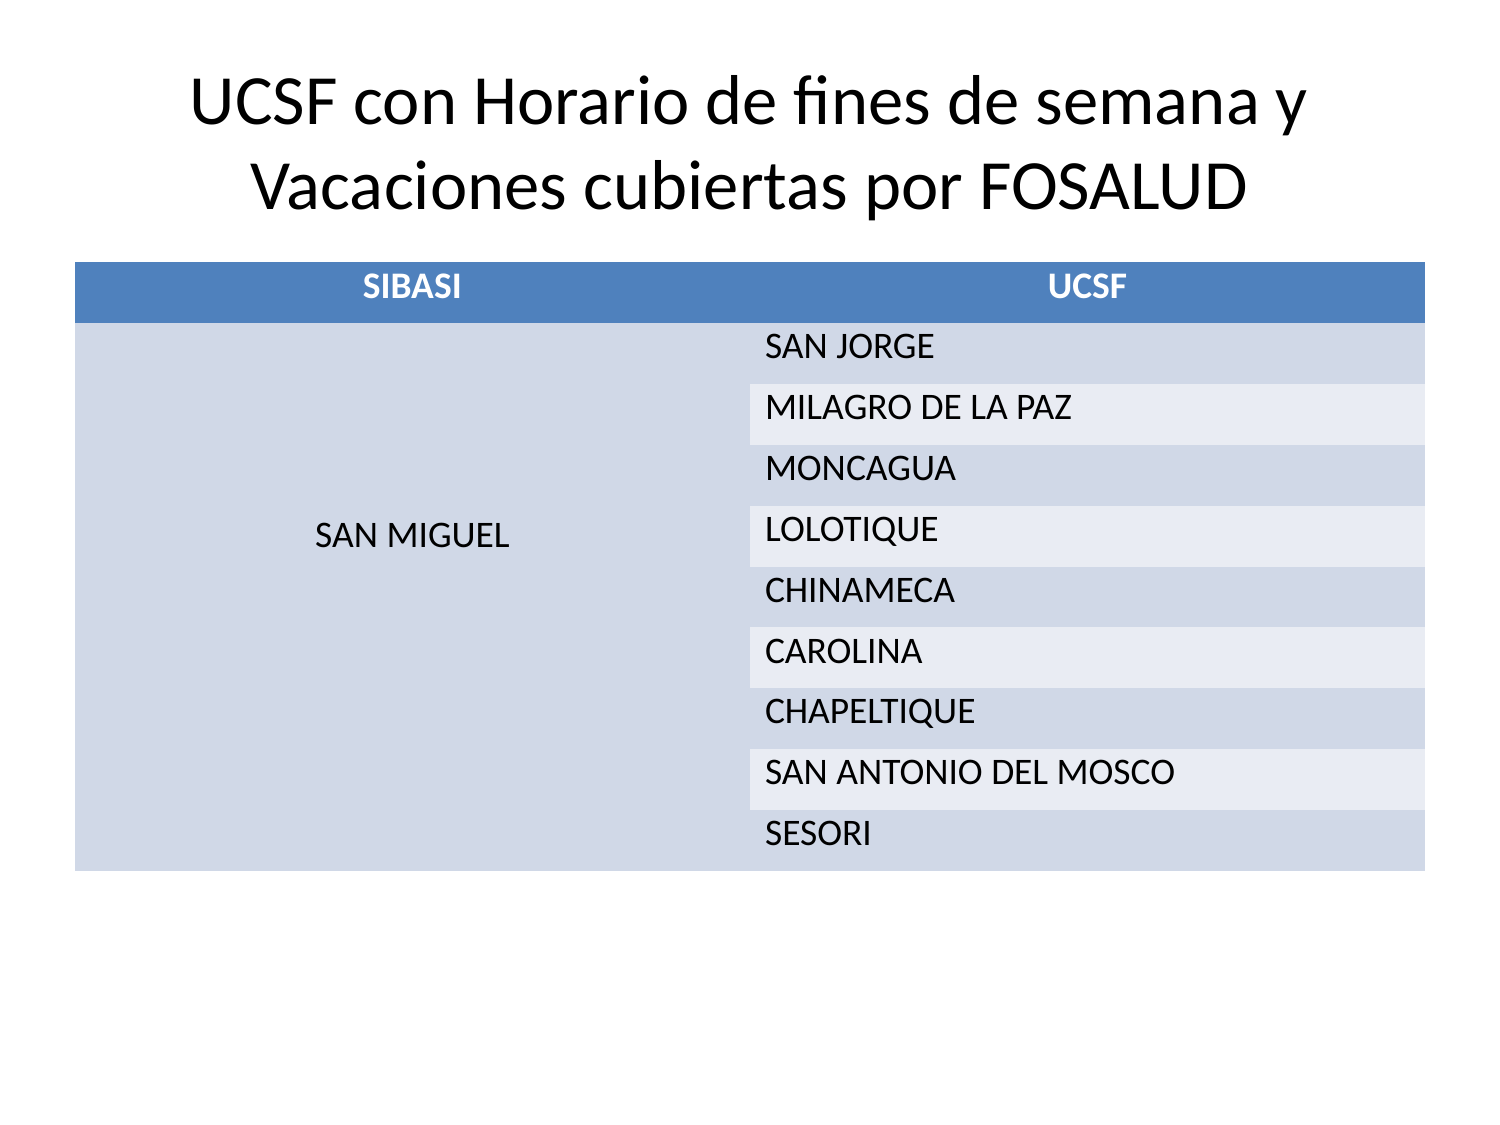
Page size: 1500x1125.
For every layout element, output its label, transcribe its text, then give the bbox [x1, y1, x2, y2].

table_cell SAN MIGUEL [75, 323, 750, 871]
table_cell MONCAGUA [750, 445, 1425, 506]
table_header SIBASI [75, 262, 750, 323]
table_cell LOLOTIQUE [750, 506, 1425, 567]
table_cell MILAGRO DE LA PAZ [750, 384, 1425, 445]
table_cell SAN JORGE [750, 323, 1425, 384]
table_header UCSF [750, 262, 1425, 323]
table_cell CHAPELTIQUE [750, 688, 1425, 749]
table_cell CHINAMECA [750, 567, 1425, 627]
table_cell CAROLINA [750, 627, 1425, 688]
title UCSF con Horario de fines de semana y Vacaciones cubiertas por FOSALUD [75, 45, 1425, 233]
table_cell SAN ANTONIO DEL MOSCO [750, 749, 1425, 810]
table_cell SESORI [750, 810, 1425, 871]
